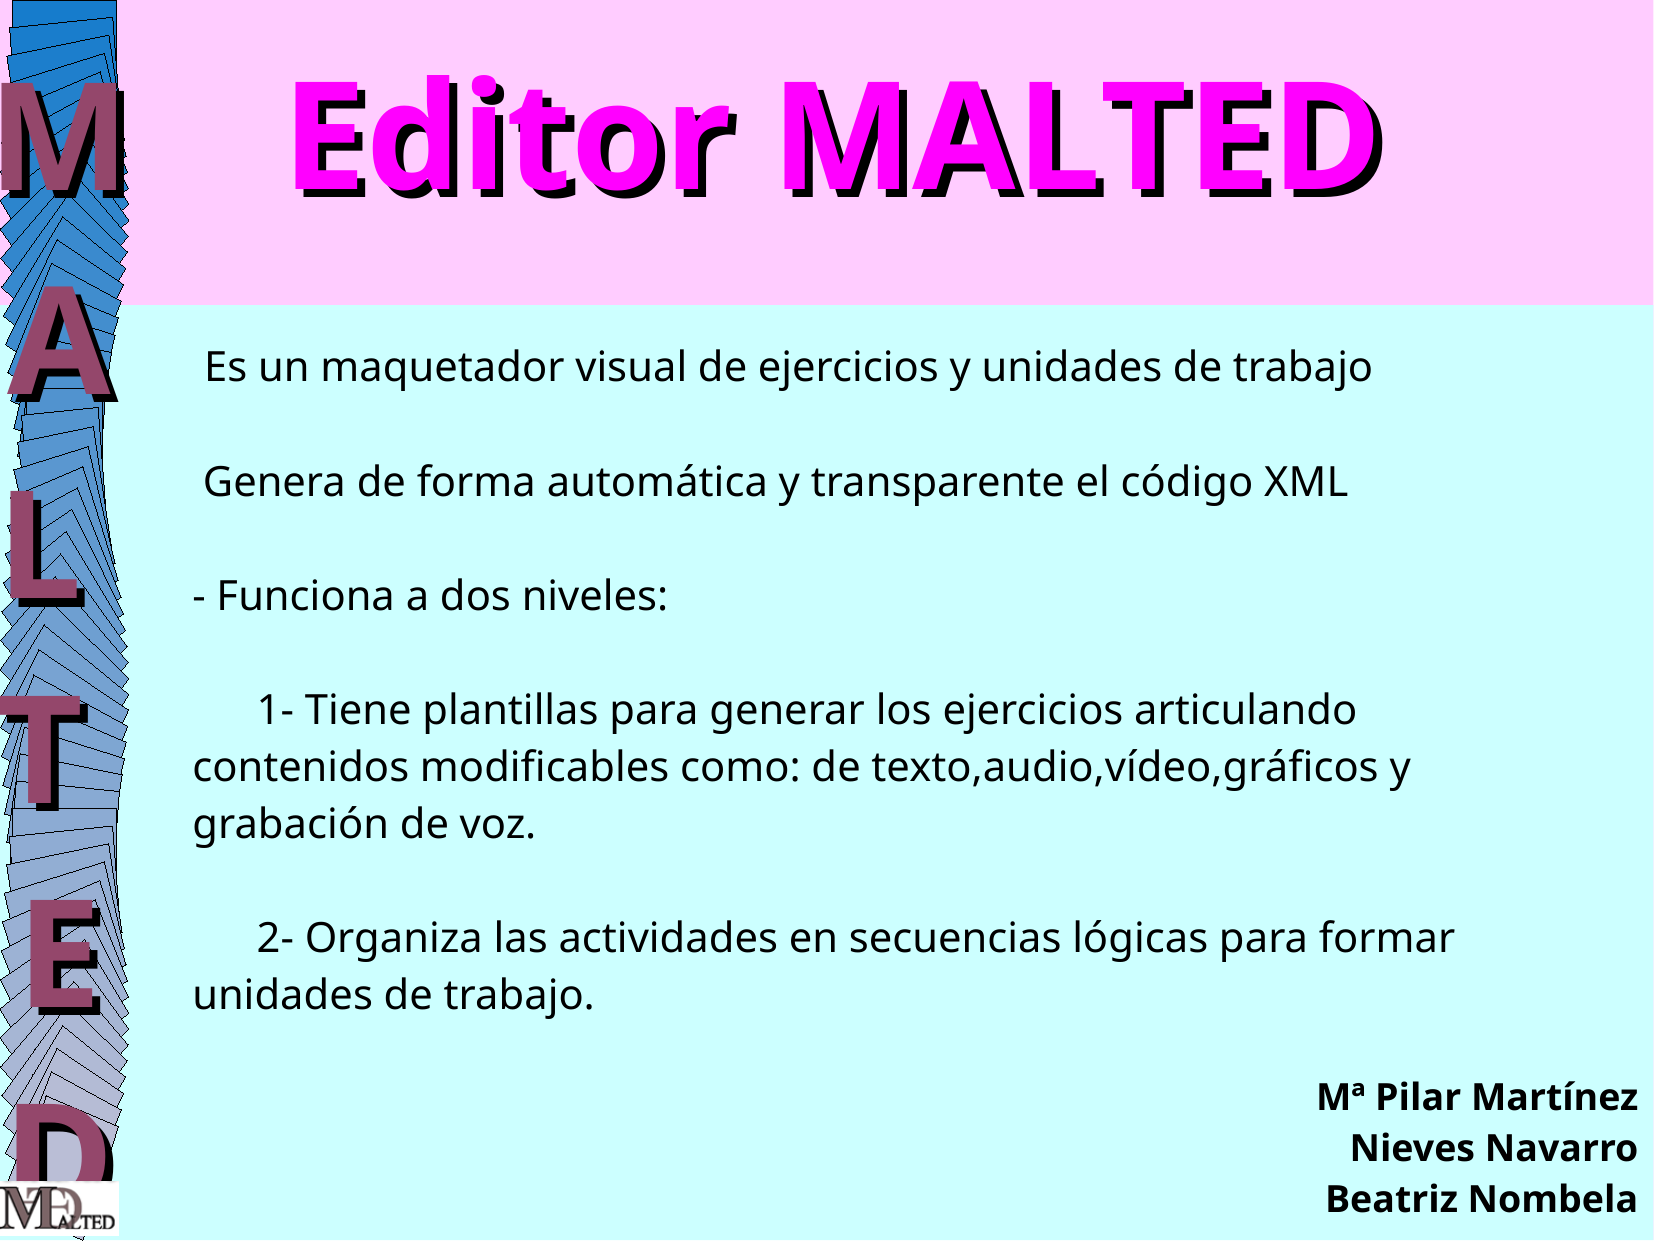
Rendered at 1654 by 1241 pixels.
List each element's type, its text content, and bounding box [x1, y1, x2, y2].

text_box Es un maquetador visual de ejercicios y unidades de trabajo Genera de forma automática y transparente el código XML - Funciona a dos niveles: 1- Tiene plantillas para generar los ejercicios articulando contenidos modificables como: de texto,audio,vídeo,gráficos y grabación de voz. 2- Organiza las actividades en secuencias lógicas para formar unidades de trabajo. [177, 324, 1565, 1070]
picture [0, 1181, 119, 1236]
title Editor MALTED [150, 42, 1515, 220]
